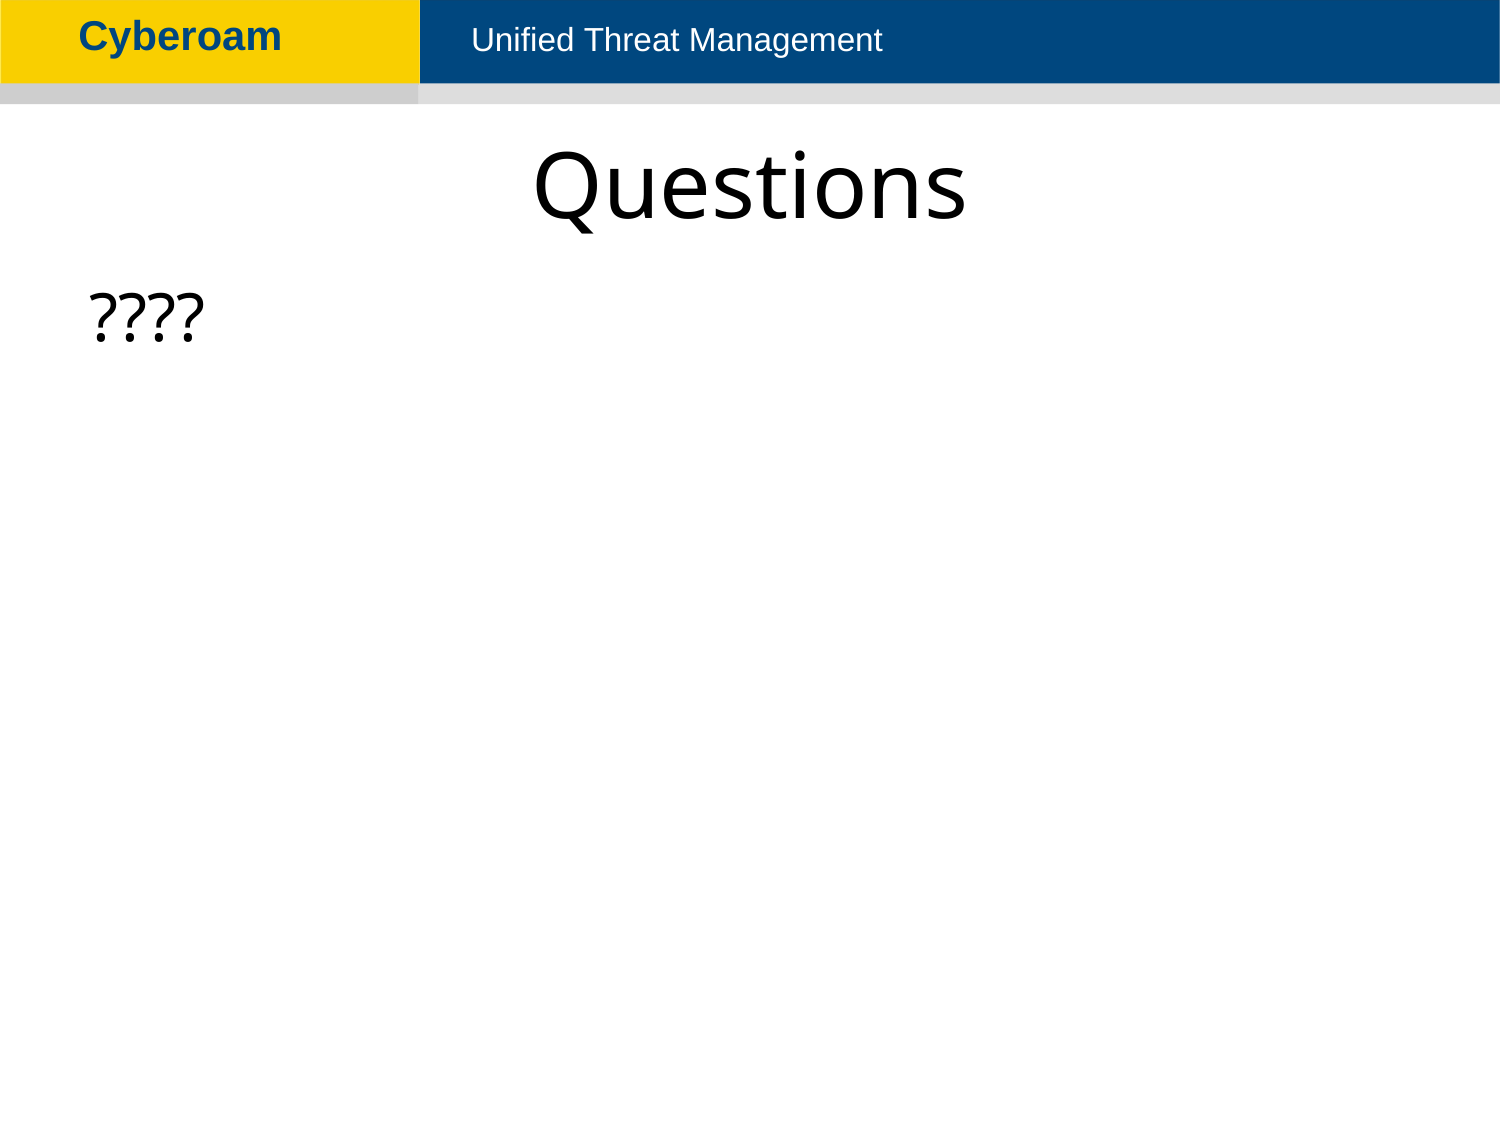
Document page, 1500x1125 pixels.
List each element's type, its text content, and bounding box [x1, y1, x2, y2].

picture [0, 0, 1500, 83]
title Questions [75, 112, 1426, 240]
list ???? [75, 262, 1426, 1051]
